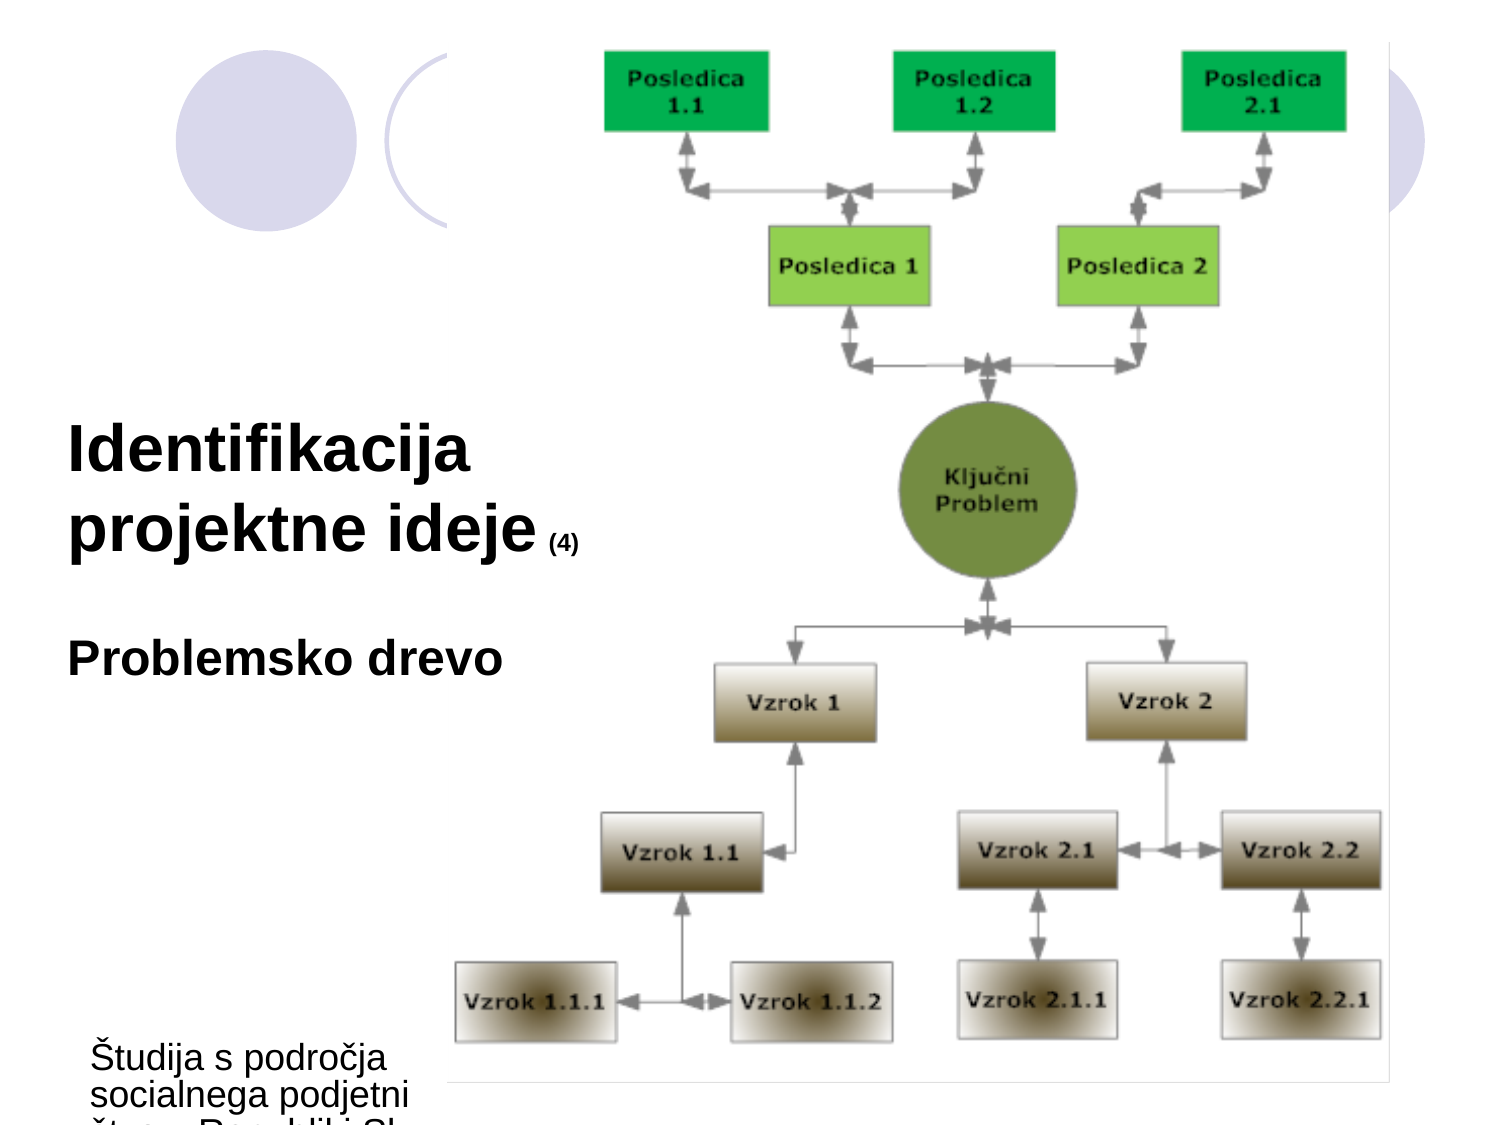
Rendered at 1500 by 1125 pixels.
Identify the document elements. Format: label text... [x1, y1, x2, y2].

text_box Identifikacija projektne ideje (4) Problemsko drevo [53, 397, 762, 694]
picture [447, 42, 1398, 1085]
